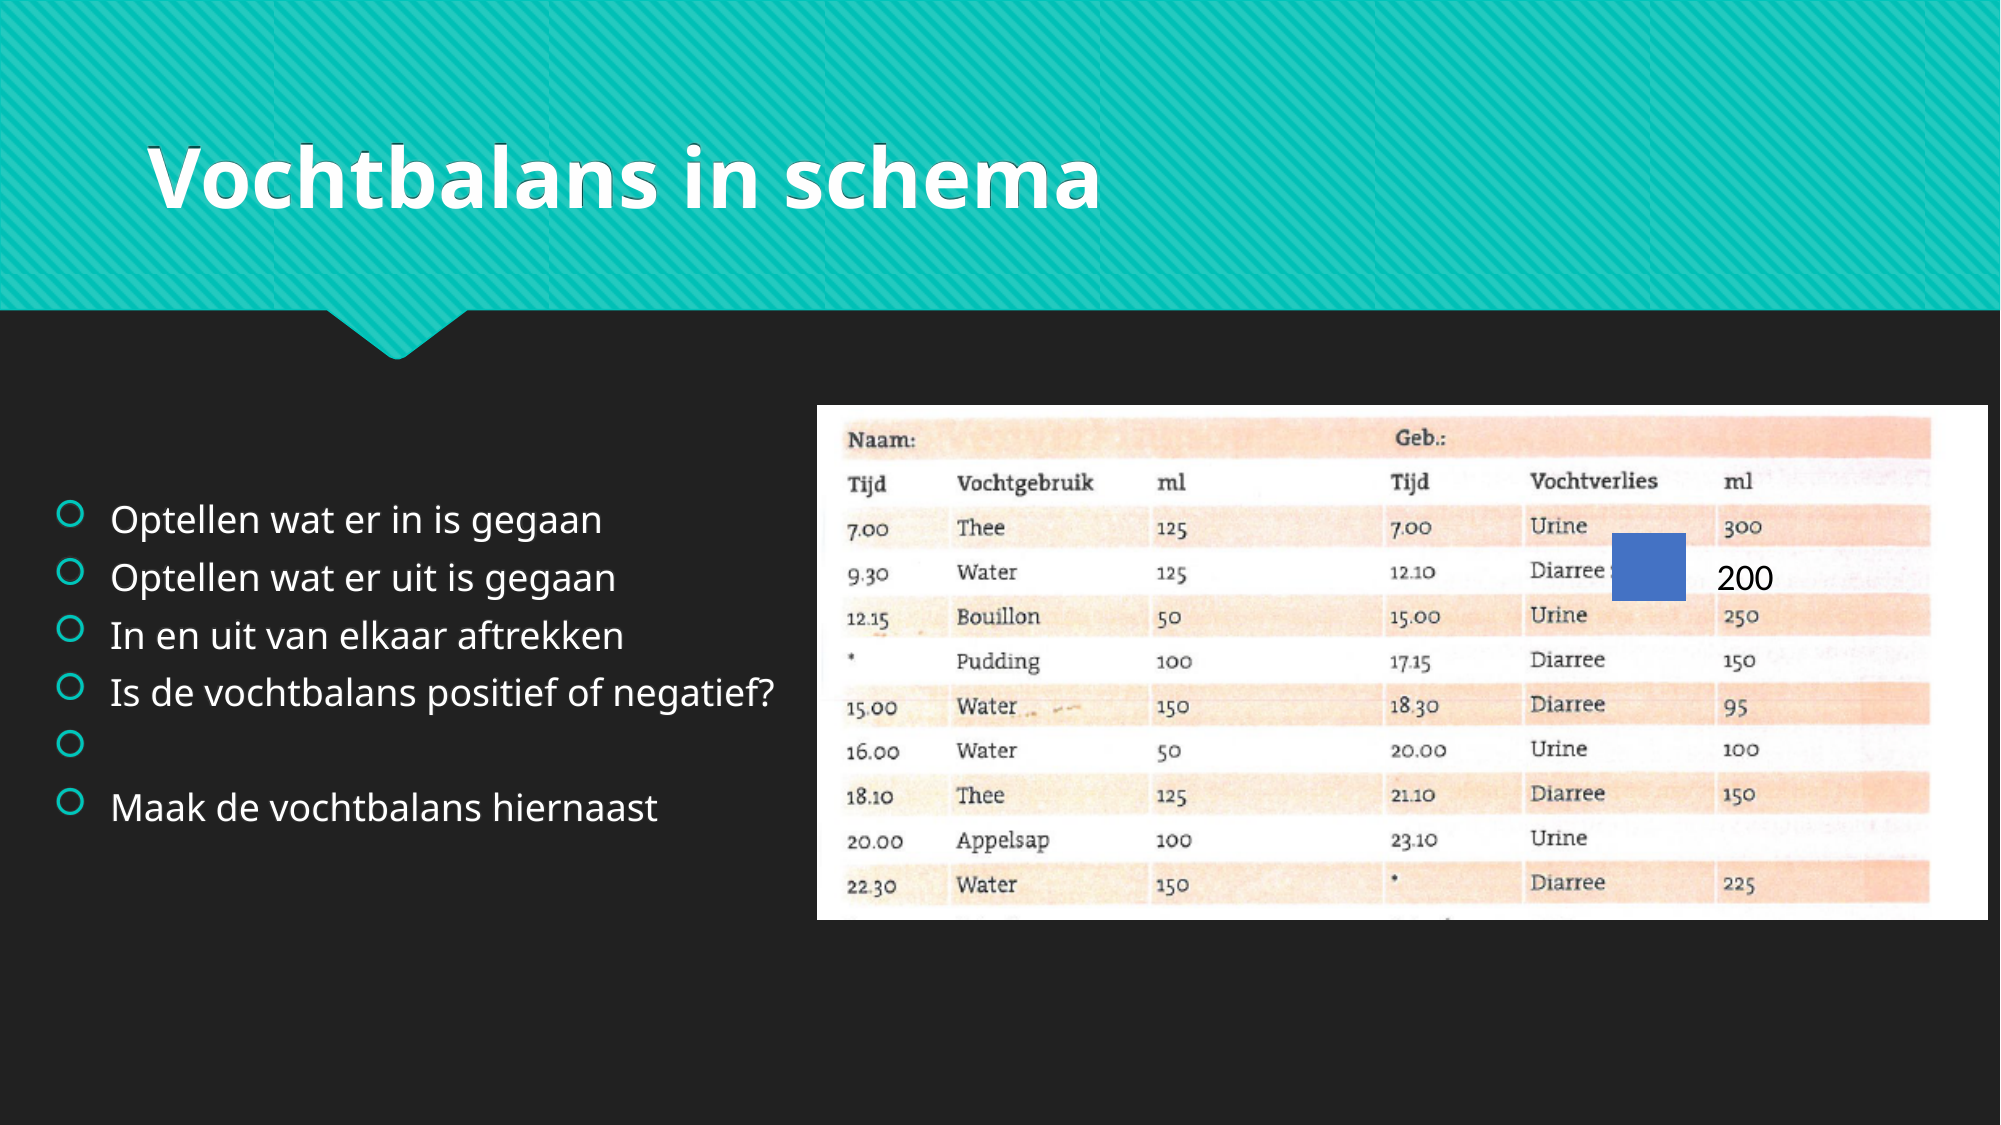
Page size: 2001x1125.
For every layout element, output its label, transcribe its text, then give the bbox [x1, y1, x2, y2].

table_header [1612, 533, 1686, 601]
list Optellen wat er in is gegaan Optellen wat er uit is gegaan In en uit van elkaar aftrekken Is de vochtbalans positief of negatief? Maak de vochtbalans hiernaast [38, 364, 1771, 962]
title Vochtbalans in schema [132, 73, 1868, 233]
text_box 200 [1701, 545, 1868, 607]
picture [817, 405, 1988, 920]
